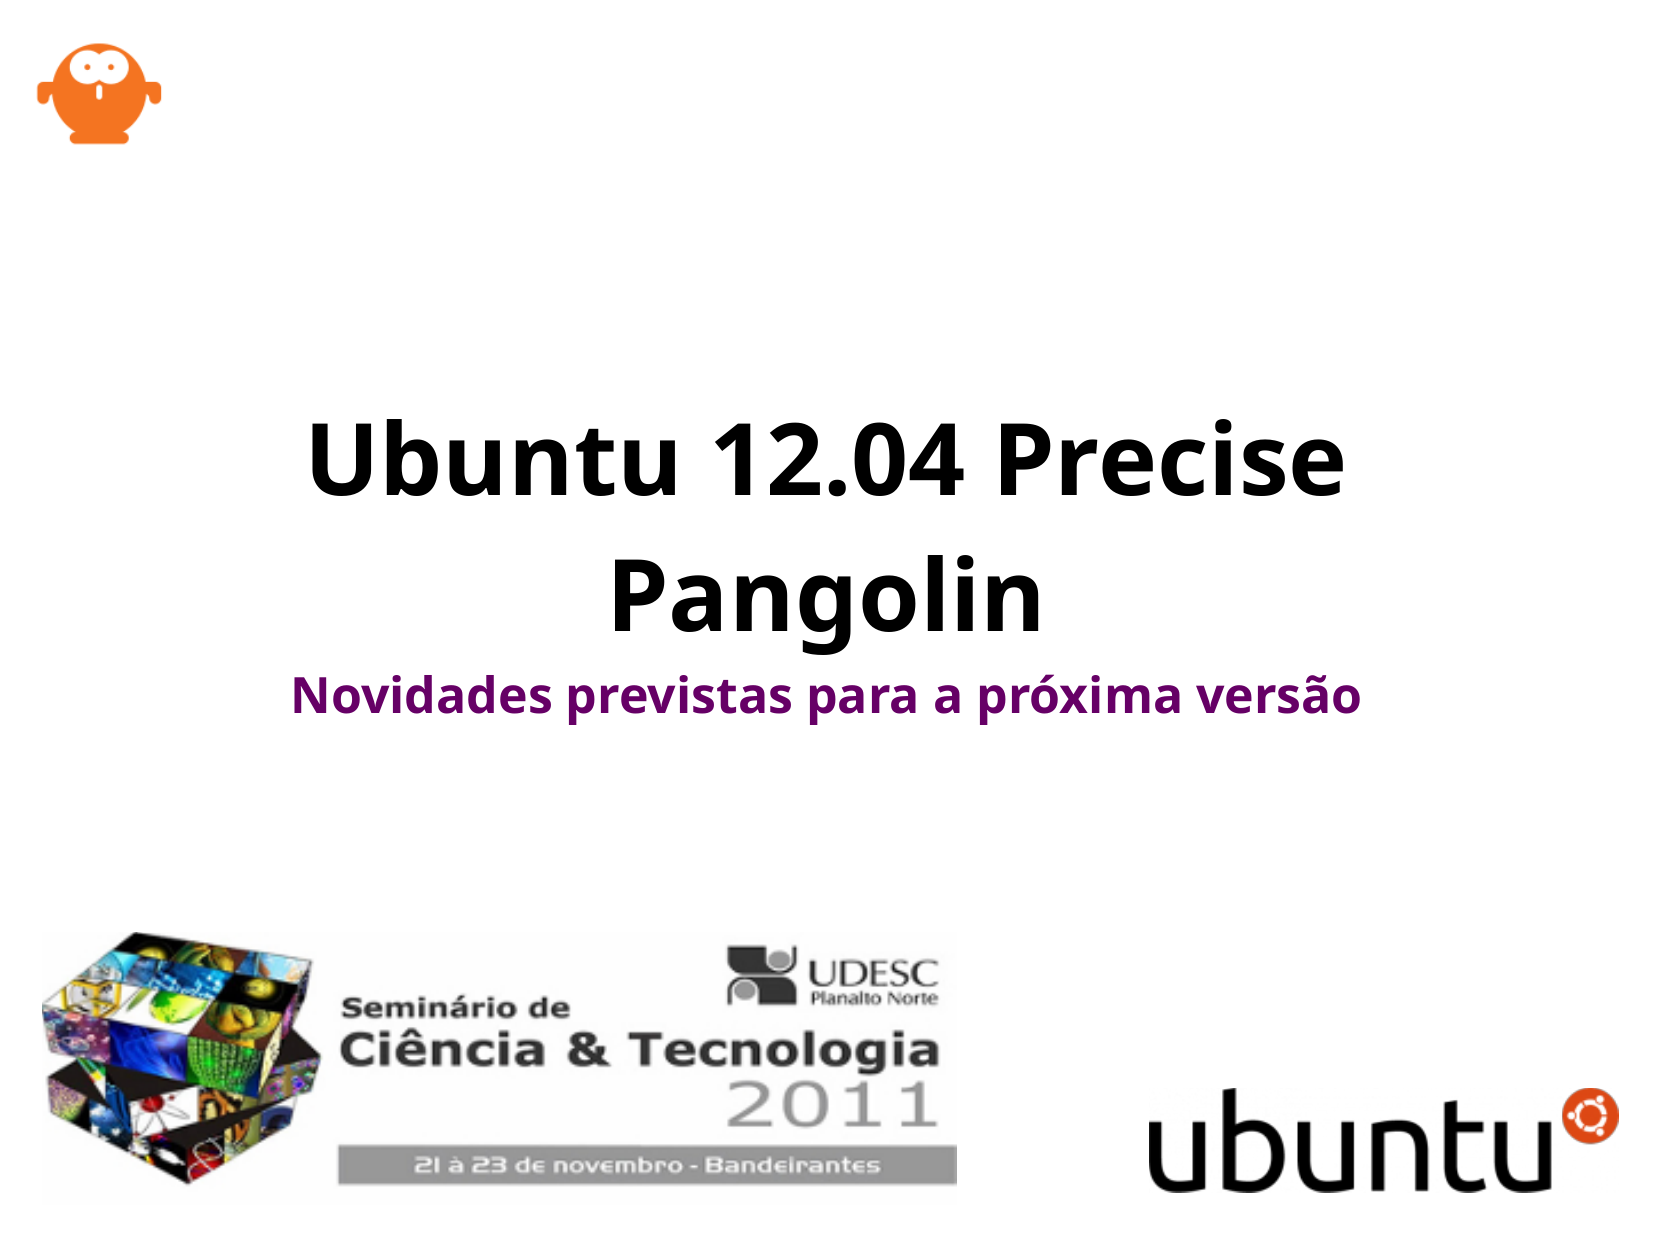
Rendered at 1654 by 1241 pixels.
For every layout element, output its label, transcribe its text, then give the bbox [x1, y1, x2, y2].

subtitle Ubuntu 12.04 Precise Pangolin Novidades previstas para a próxima versão [82, 473, 1571, 644]
picture [34, 28, 166, 160]
picture [1149, 1088, 1619, 1193]
picture [42, 932, 957, 1205]
